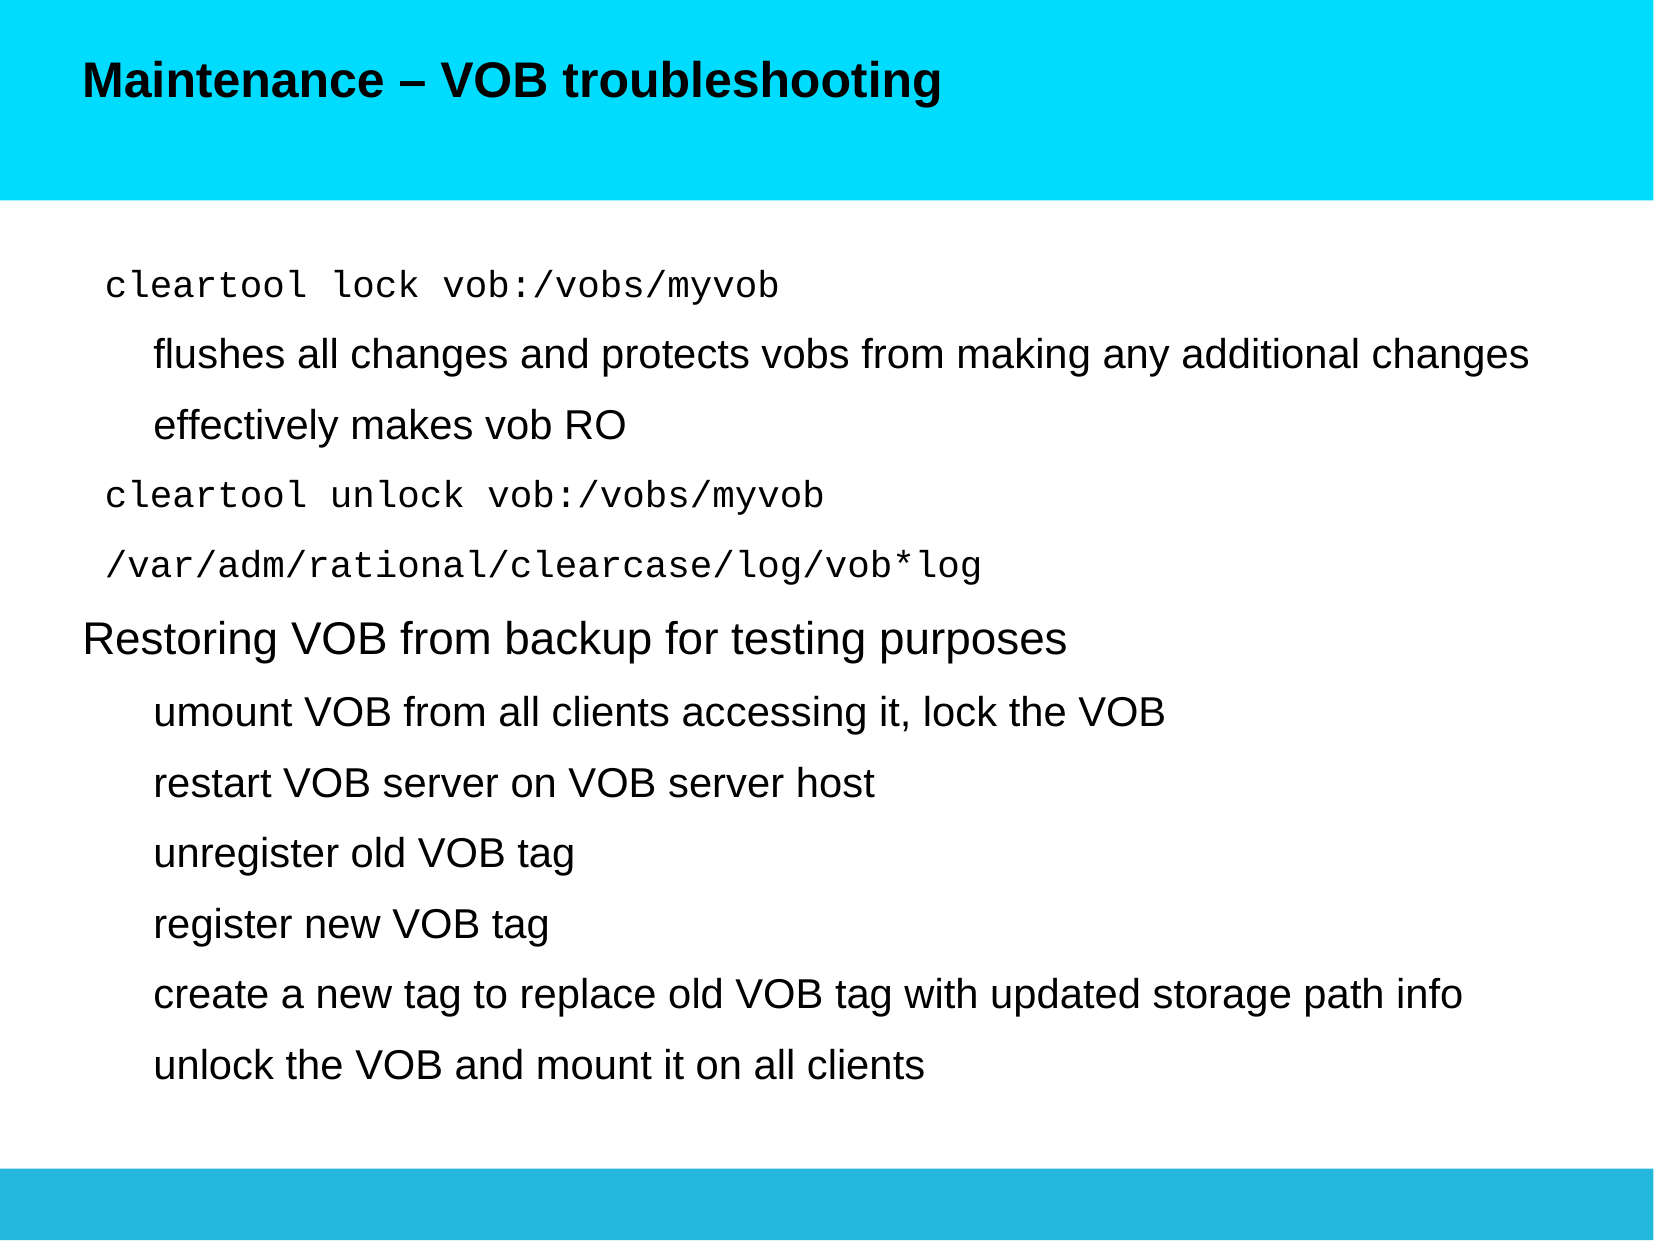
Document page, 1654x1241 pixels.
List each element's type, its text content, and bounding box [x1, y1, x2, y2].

picture [0, 201, 1654, 1168]
list cleartool lock vob:/vobs/myvob flushes all changes and protects vobs from making any additional changes effectively makes vob RO cleartool unlock vob:/vobs/myvob /var/adm/rational/clearcase/log/vob*log Restoring VOB from backup for testing purposes umount VOB from all clients accessing it, lock the VOB restart VOB server on VOB server host unregister old VOB tag register new VOB tag create a new tag to replace old VOB tag with updated storage path info unlock the VOB and mount it on all clients [82, 266, 1580, 1119]
title Maintenance – VOB troubleshooting [82, 34, 1130, 122]
